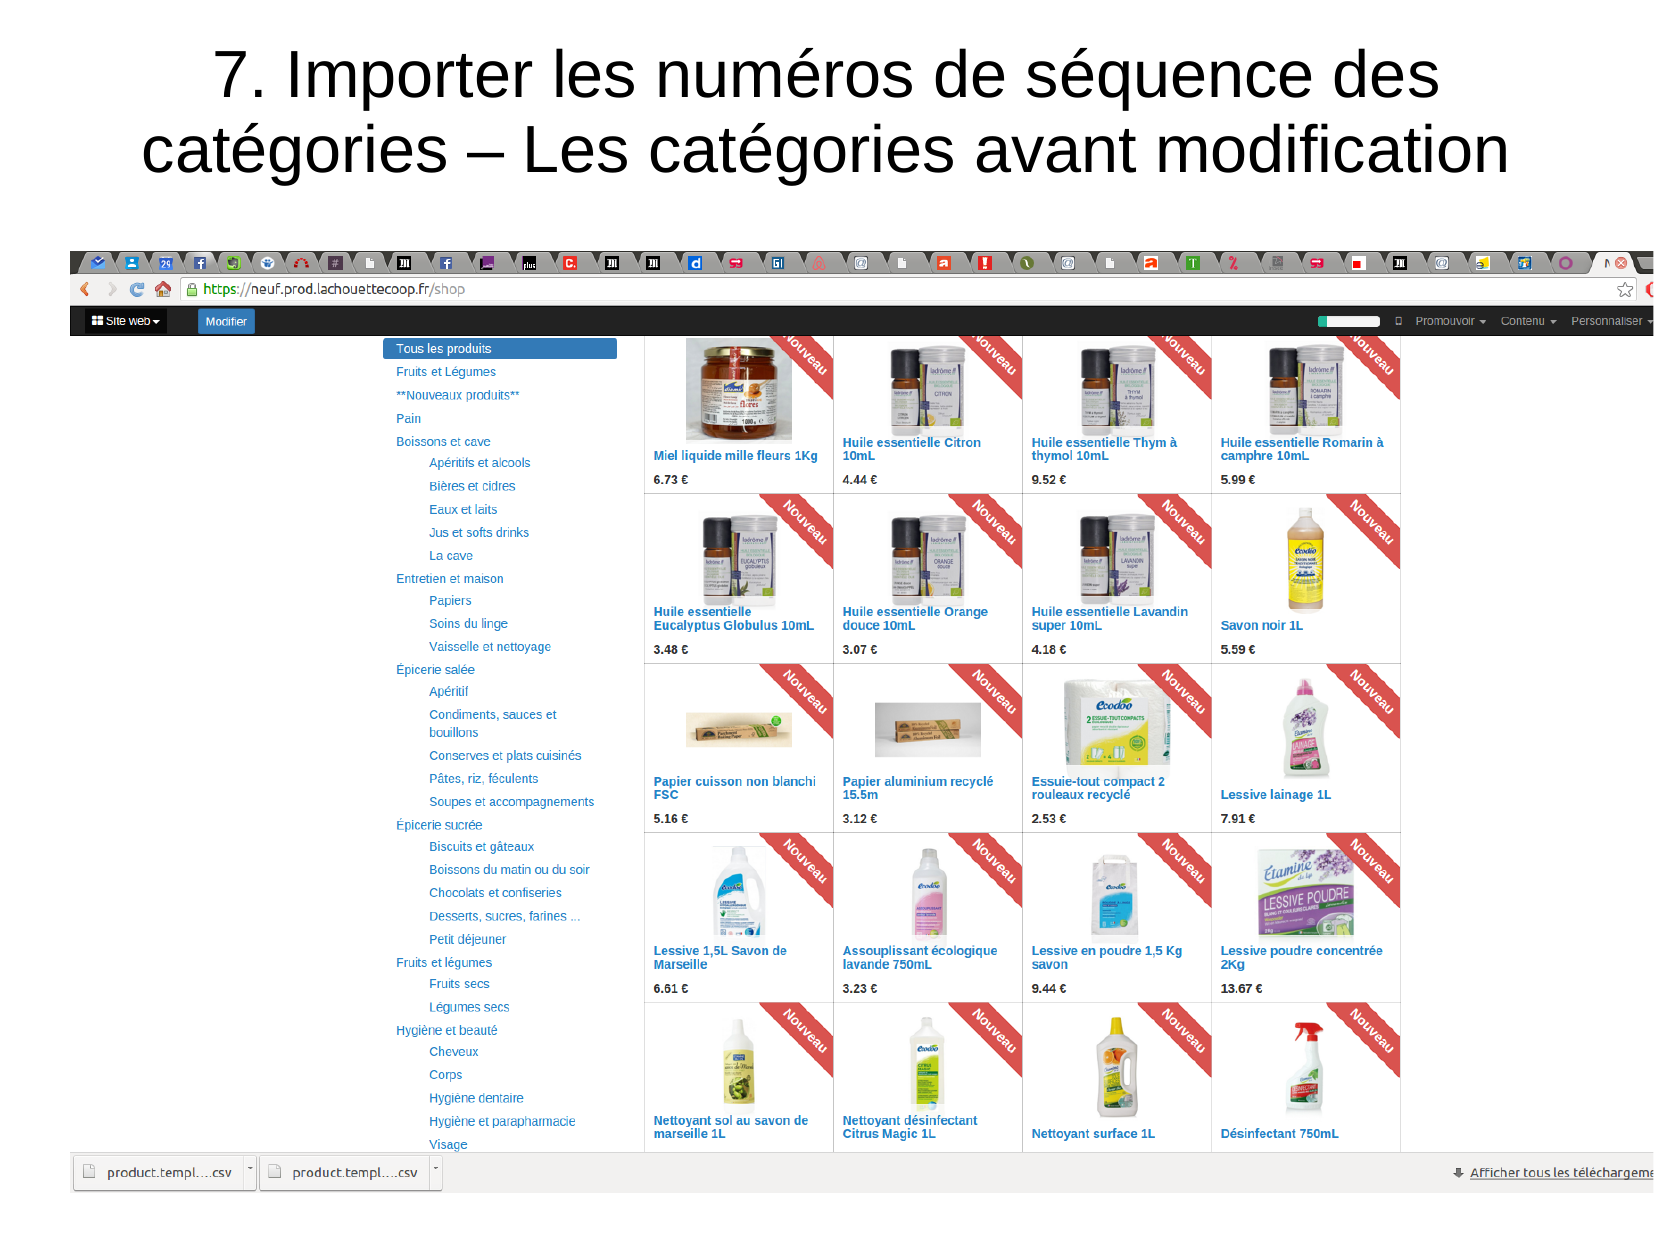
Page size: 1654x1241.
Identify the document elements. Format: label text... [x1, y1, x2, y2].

picture [70, 251, 1654, 1193]
title 7. Importer les numéros de séquence des catégories – Les catégories avant modification [82, 8, 1571, 216]
